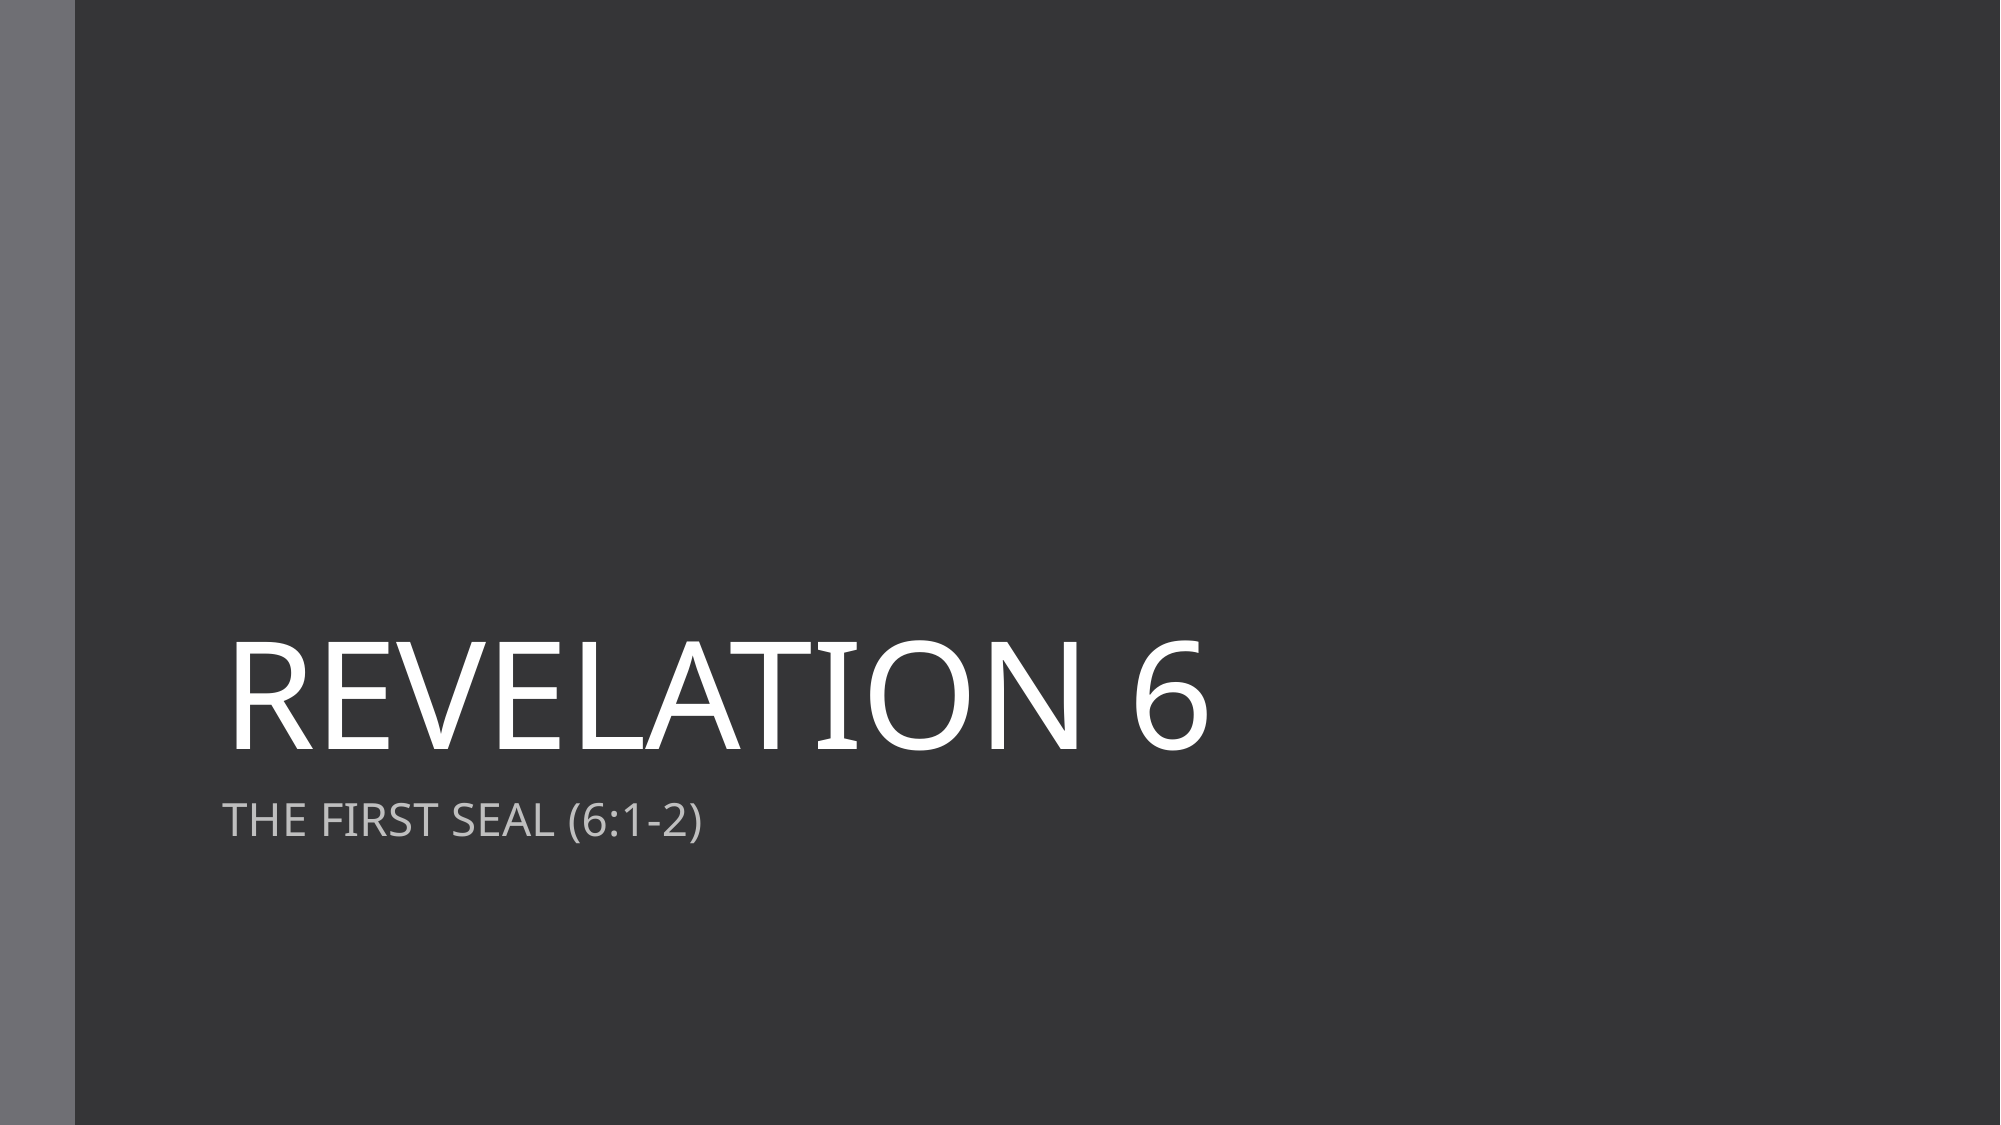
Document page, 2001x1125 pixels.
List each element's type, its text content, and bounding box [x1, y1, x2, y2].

title REVELATION 6 [206, 124, 1752, 787]
subtitle THE FIRST SEAL (6:1-2) [206, 787, 1752, 1066]
